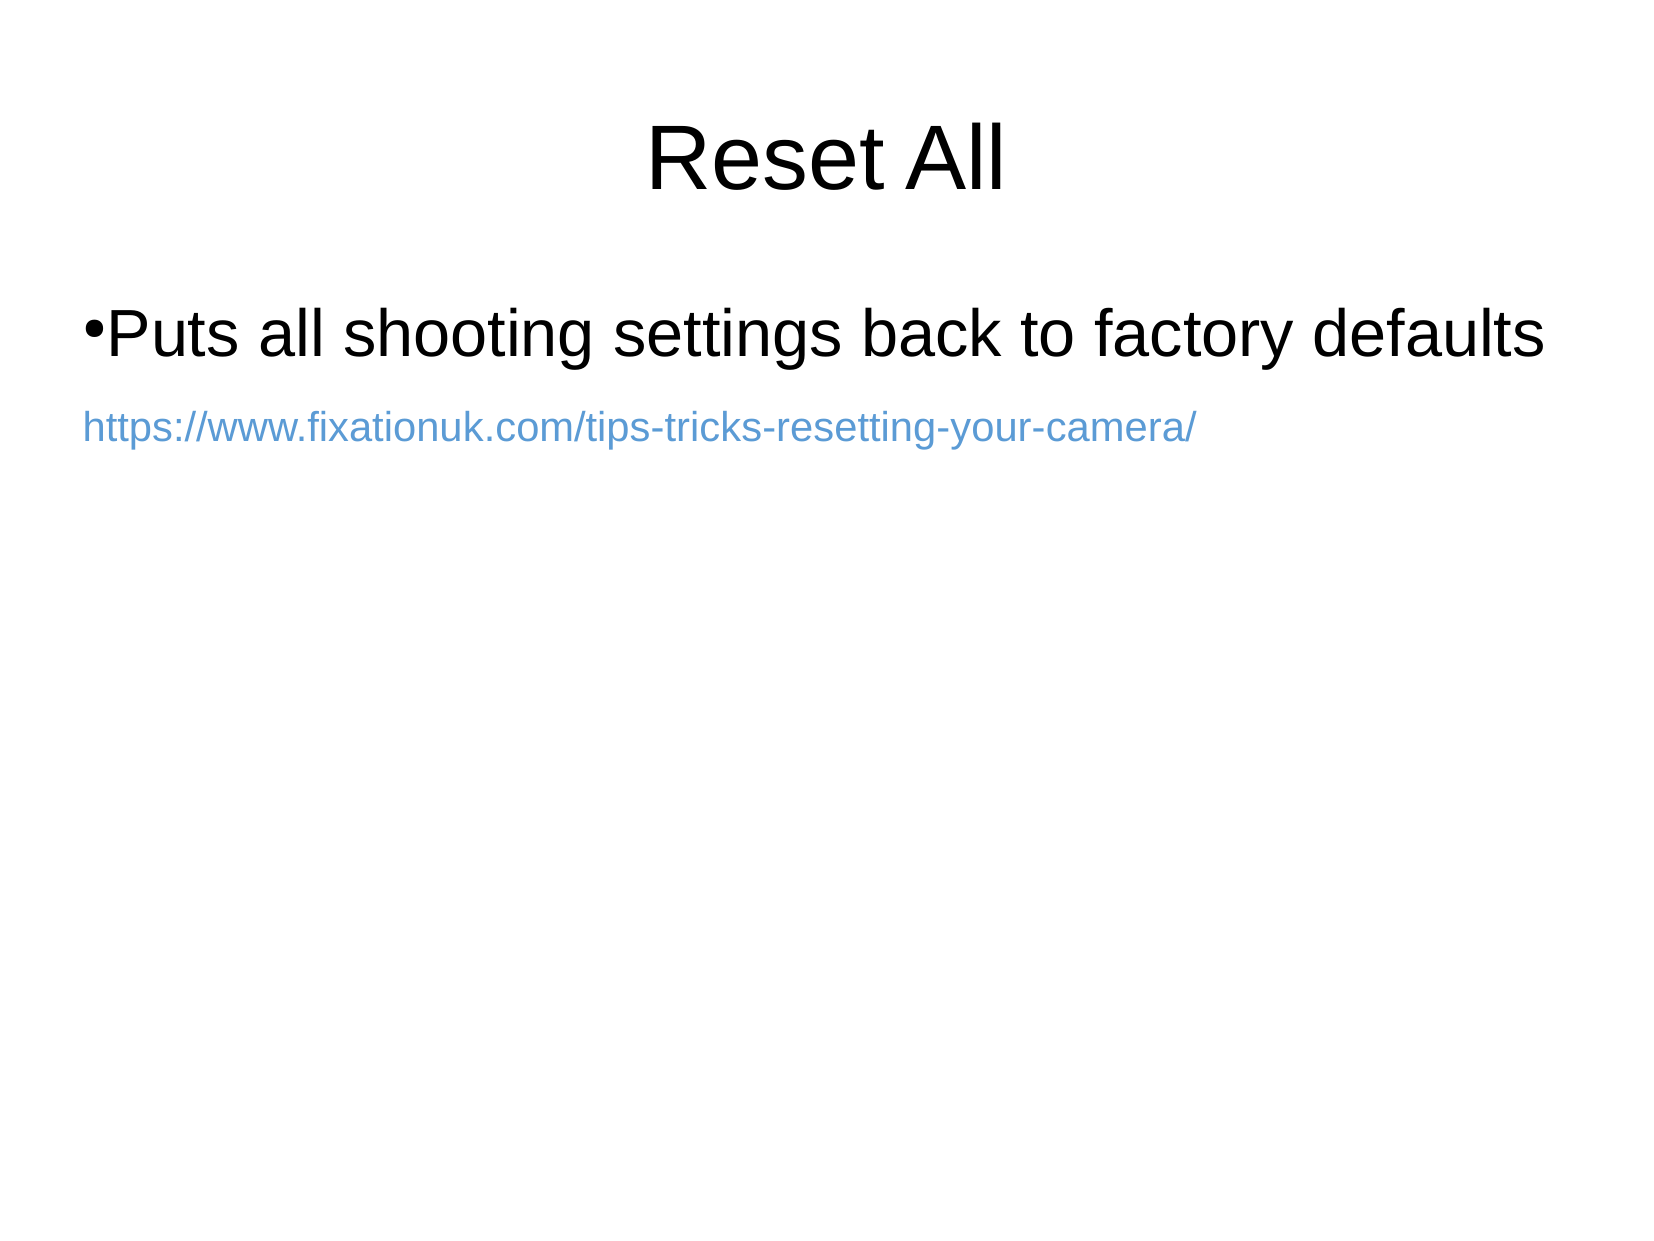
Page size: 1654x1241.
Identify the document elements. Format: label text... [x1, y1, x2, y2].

title Reset All [82, 49, 1571, 257]
list Puts all shooting settings back to factory defaults https://www.fixationuk.com/tips-tricks-resetting-your-camera/ [82, 290, 1571, 1010]
